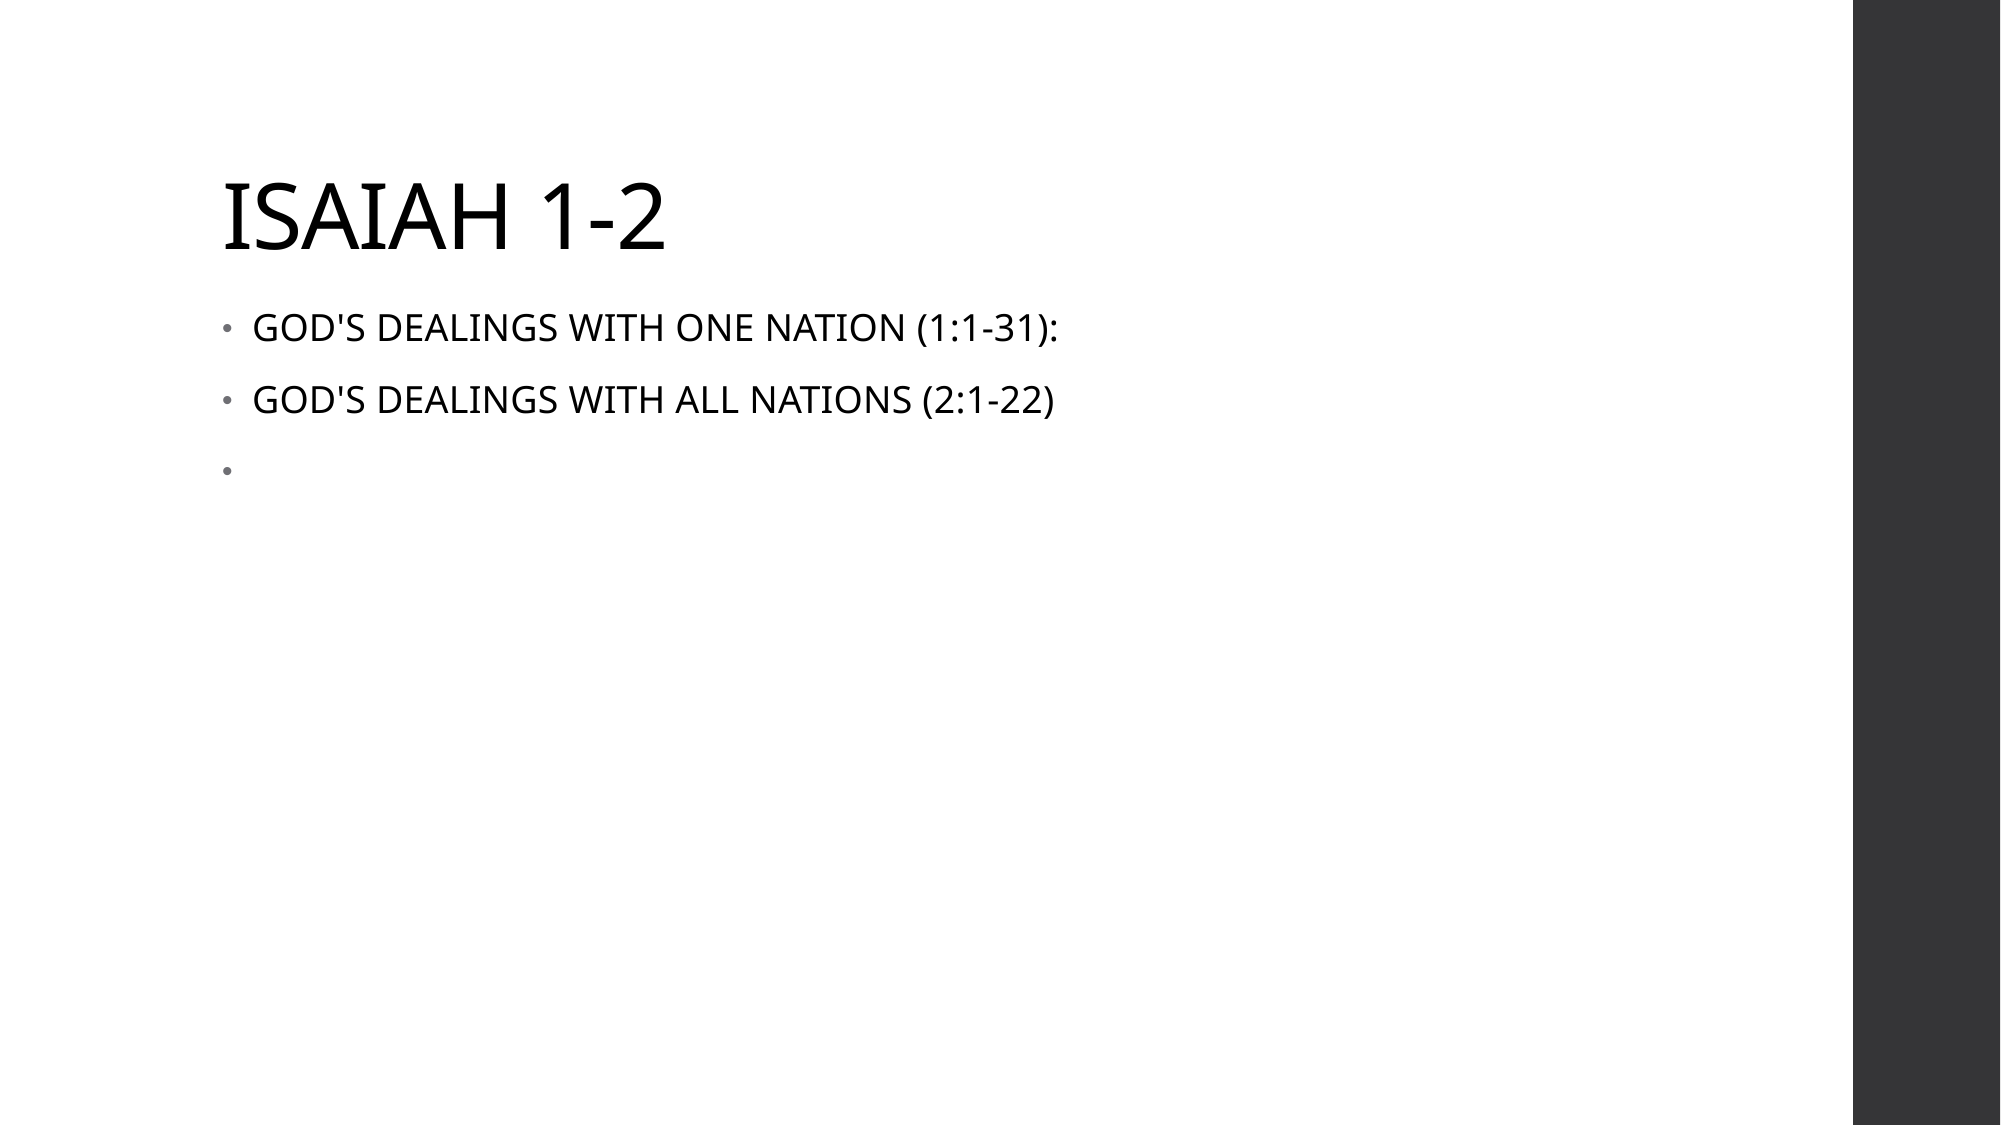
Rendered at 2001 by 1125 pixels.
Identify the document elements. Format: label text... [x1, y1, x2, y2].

title ISAIAH 1-2 [206, 60, 1797, 278]
list GOD'S DEALINGS WITH ONE NATION (1:1-31): GOD'S DEALINGS WITH ALL NATIONS (2:1-22) [206, 299, 1617, 1014]
